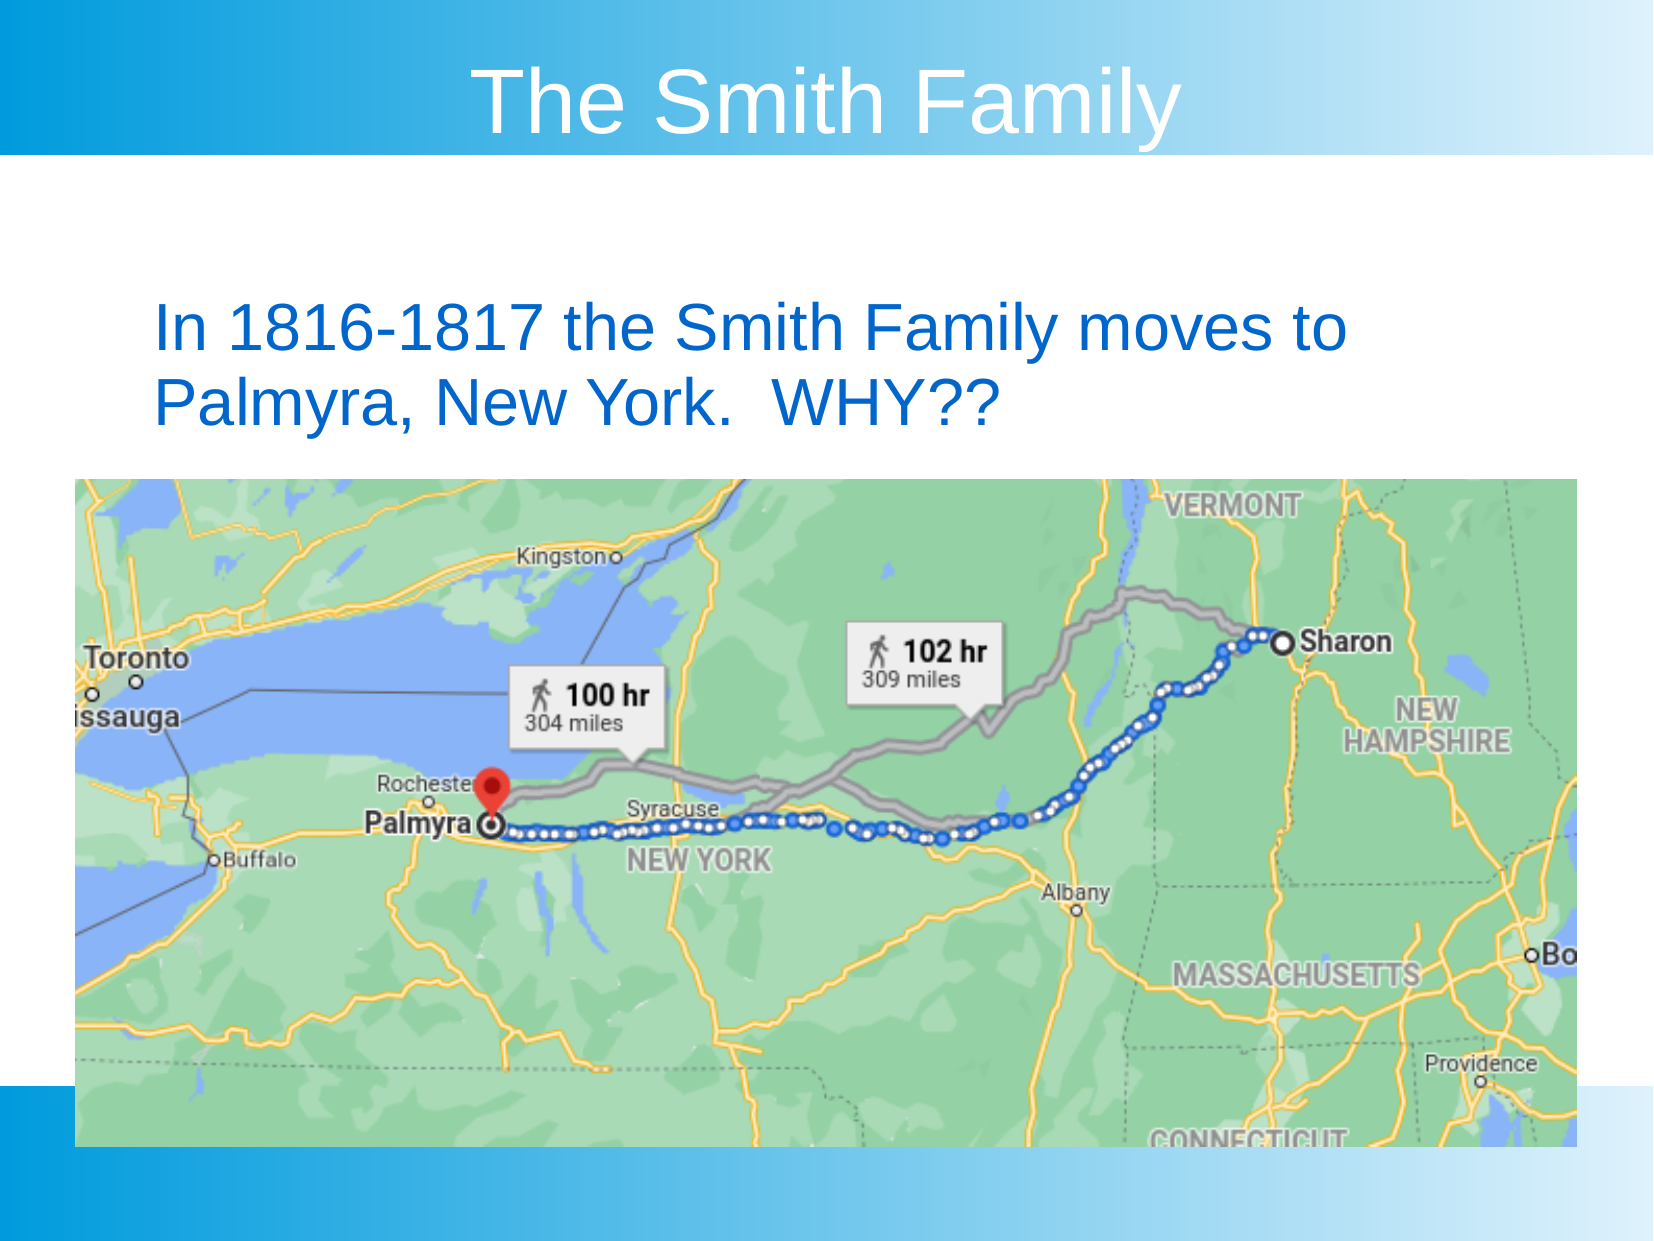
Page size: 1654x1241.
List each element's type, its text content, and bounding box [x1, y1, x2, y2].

title The Smith Family [82, 49, 1571, 155]
picture [75, 479, 1577, 1241]
list In 1816-1817 the Smith Family moves to Palmyra, New York. WHY?? [82, 290, 1571, 479]
